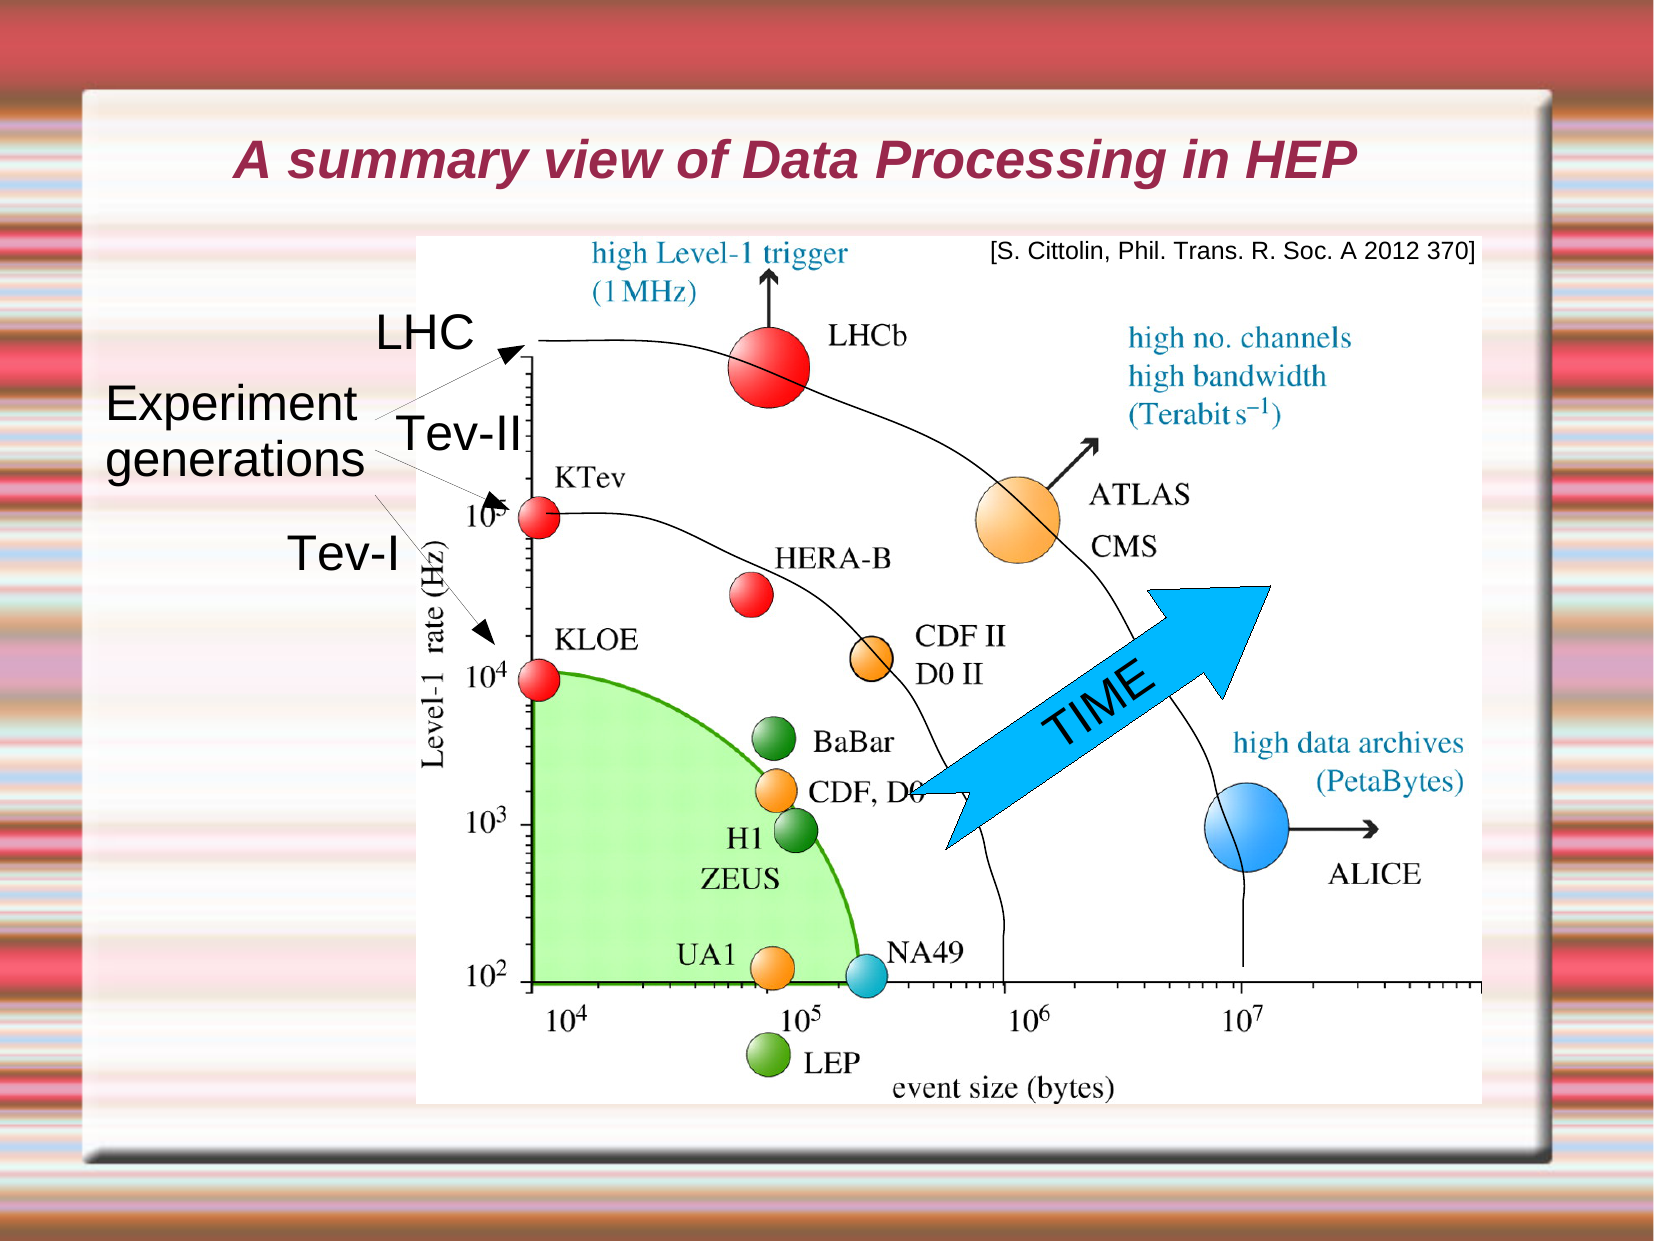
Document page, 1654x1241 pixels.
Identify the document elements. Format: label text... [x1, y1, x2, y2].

text_box TIME [908, 585, 1271, 850]
text_box Experiment generations [105, 375, 398, 511]
text_box [S. Cittolin, Phil. Trans. R. Soc. A 2012 370] [990, 236, 1482, 293]
text_box LHC [375, 304, 476, 376]
text_box Tev-II [394, 405, 556, 481]
text_box Tev-I [286, 525, 417, 601]
picture [0, 0, 1654, 1241]
title A summary view of Data Processing in HEP [90, 90, 1503, 231]
